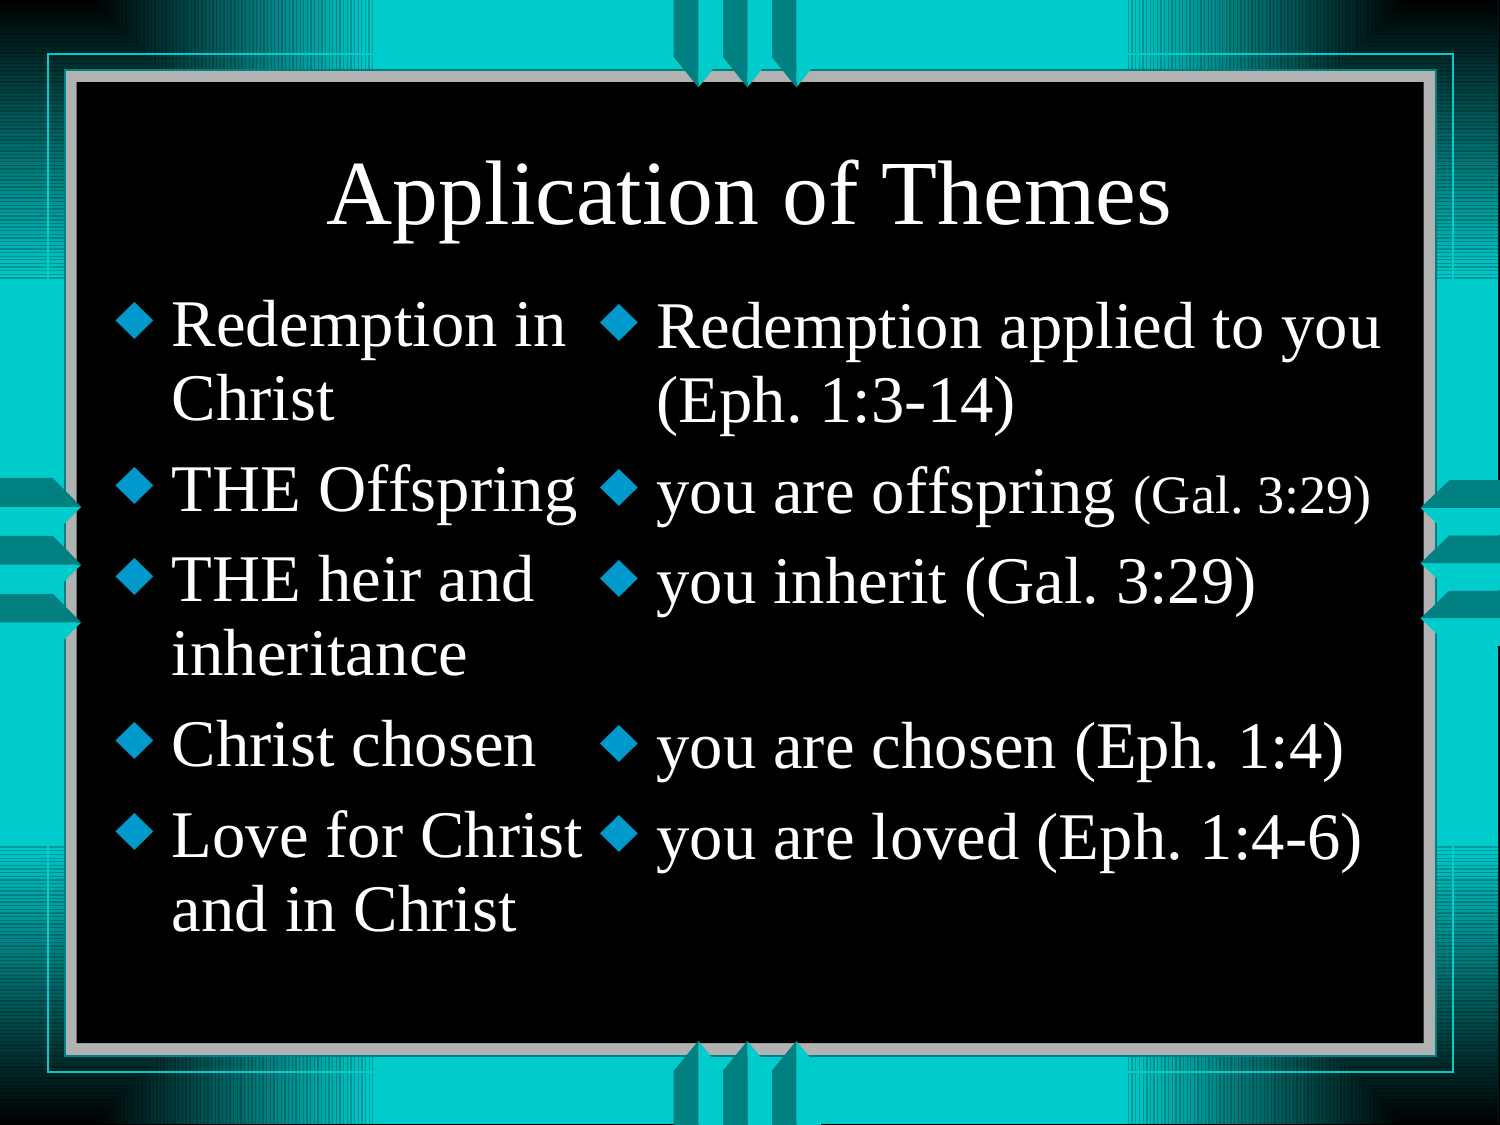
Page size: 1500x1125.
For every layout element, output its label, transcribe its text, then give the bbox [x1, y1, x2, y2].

title Application of Themes [112, 99, 1388, 288]
list Redemption in Christ THE Offspring THE heir and inheritance Christ chosen Love for Christ and in Christ [115, 286, 608, 948]
list Redemption applied to you (Eph. 1:3-14) you are offspring (Gal. 3:29) you inherit (Gal. 3:29) you are chosen (Eph. 1:4) you are loved (Eph. 1:4-6) [600, 288, 1426, 950]
